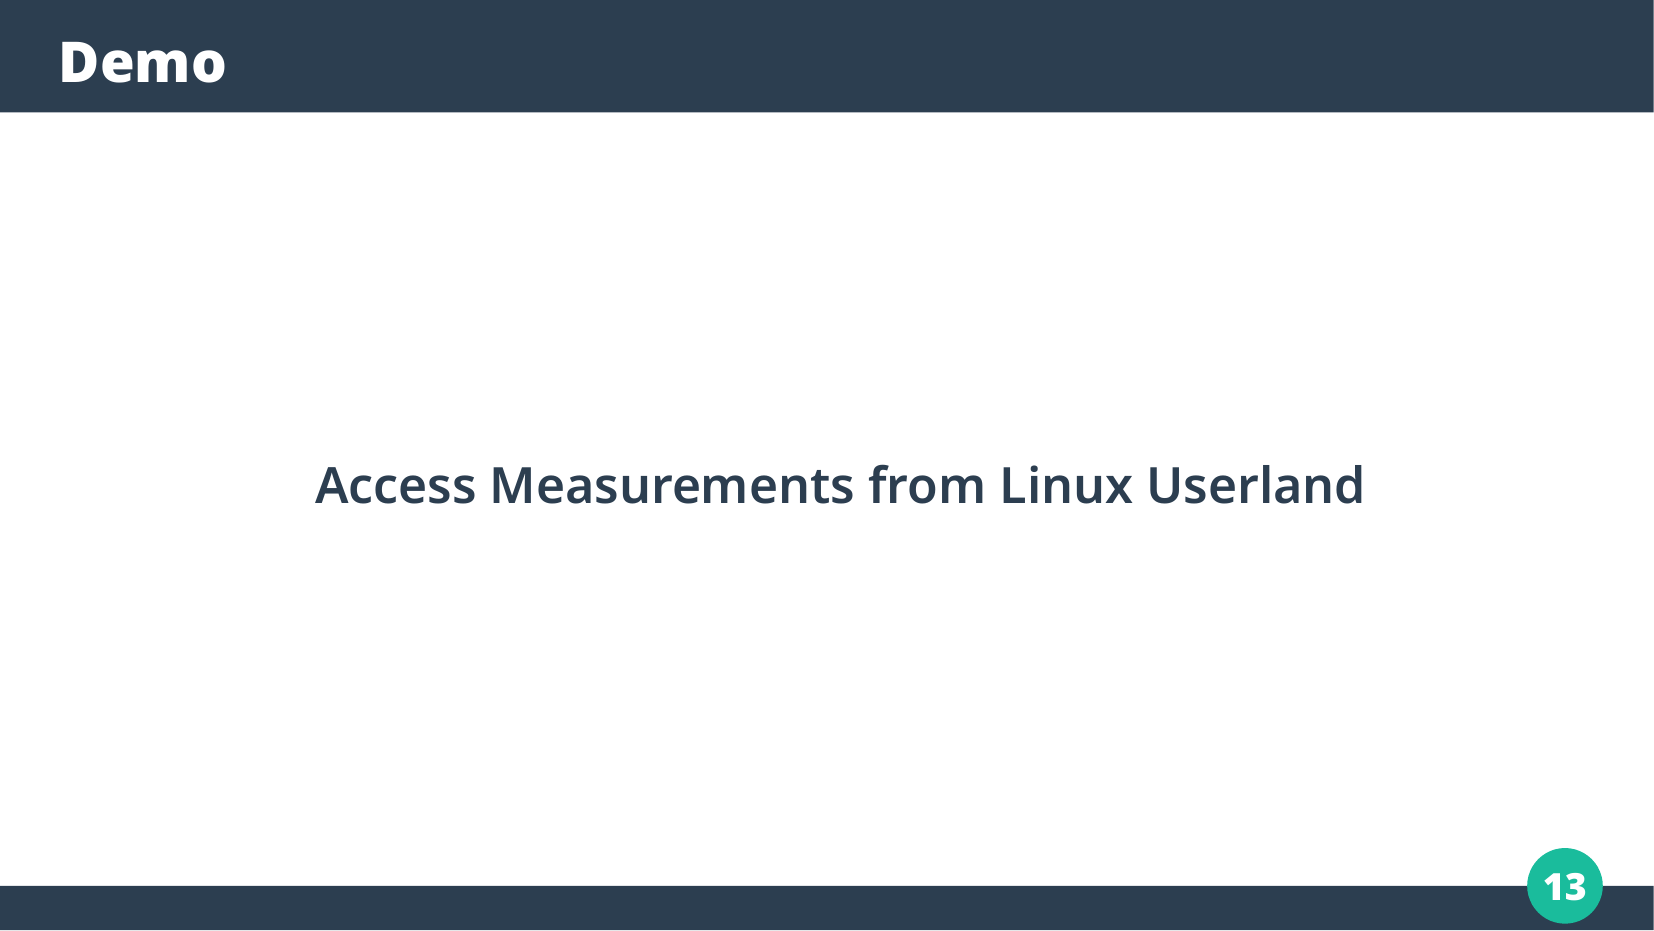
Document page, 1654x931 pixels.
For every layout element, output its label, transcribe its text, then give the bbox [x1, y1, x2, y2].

list Access Measurements from Linux Userland [37, 450, 1573, 563]
title Demo [59, 1, 1595, 120]
